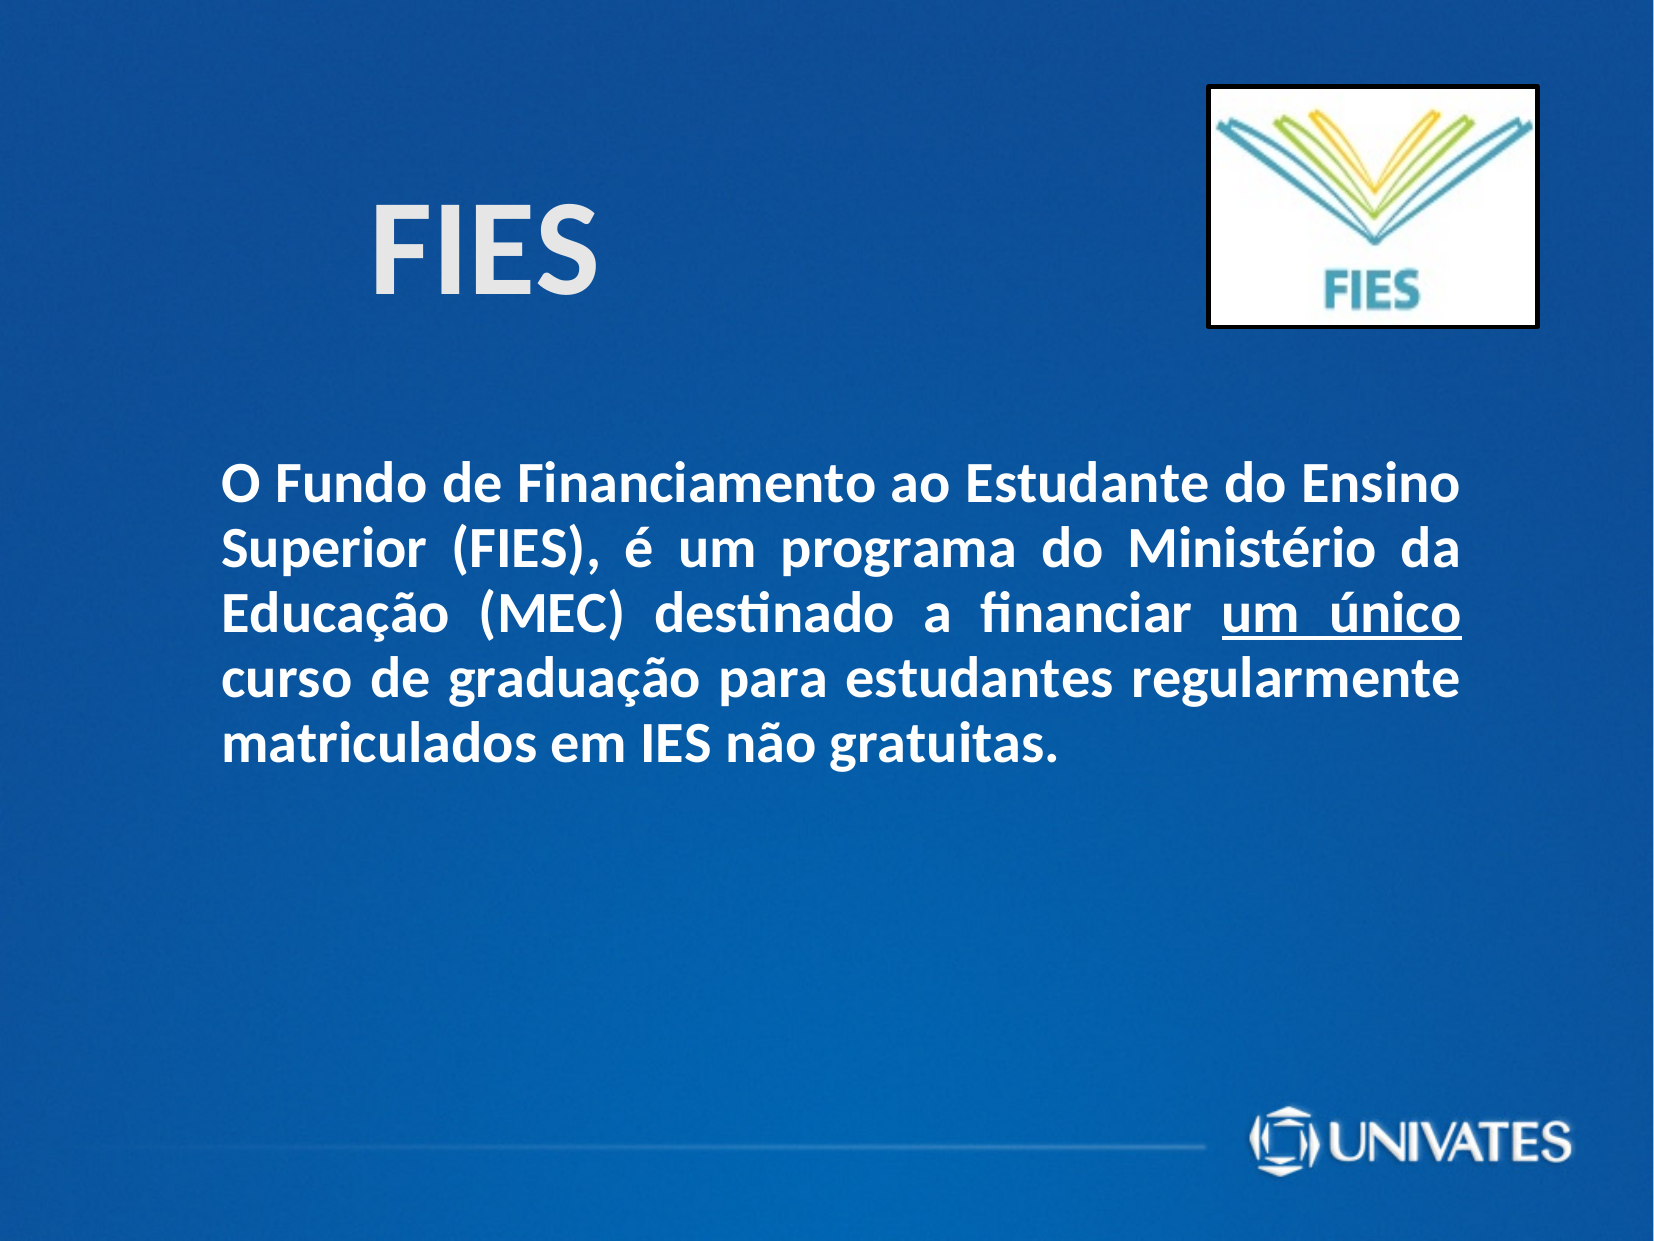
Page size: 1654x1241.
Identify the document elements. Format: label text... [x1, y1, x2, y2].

picture [0, 0, 1654, 1241]
text_box O Fundo de Financiamento ao Estudante do Ensino Superior (FIES), é um programa do Ministério da Educação (MEC) destinado a financiar um único curso de graduação para estudantes regularmente matriculados em IES não gratuitas. [206, 442, 1477, 999]
text_box FIES [354, 164, 700, 333]
